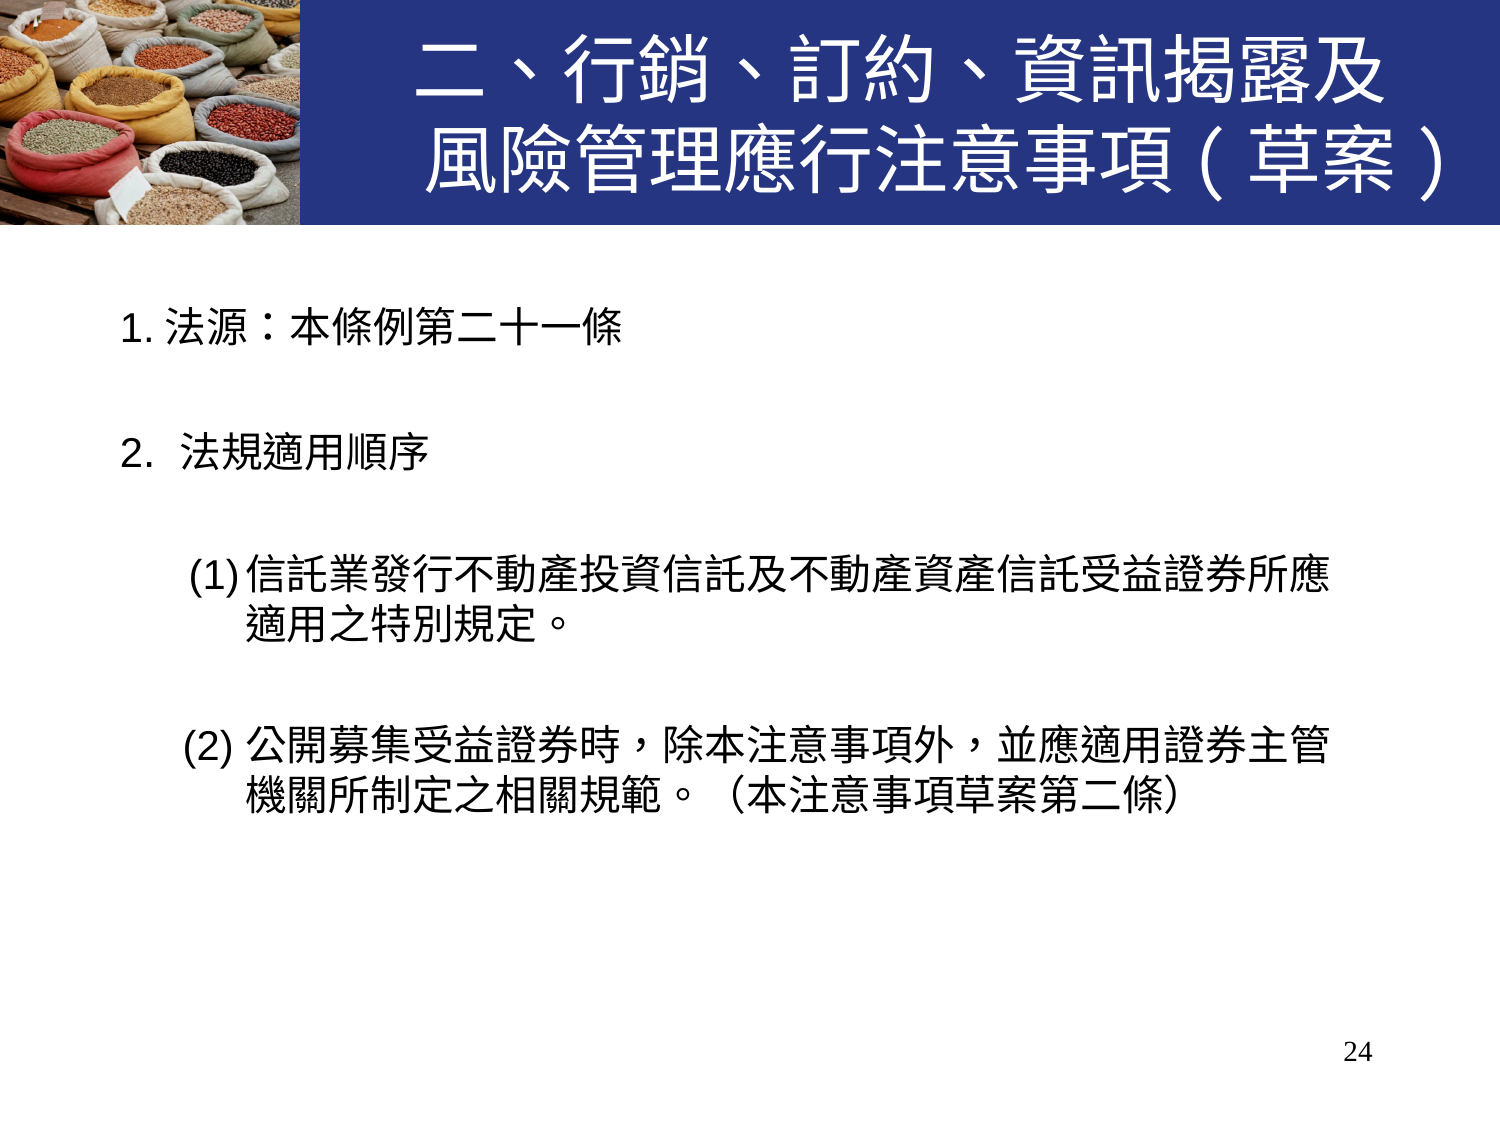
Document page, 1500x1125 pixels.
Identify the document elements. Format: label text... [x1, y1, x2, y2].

picture [0, 0, 300, 225]
list 1.法源：本條例第二十一條 2. 法規適用順序 (1) 信託業發行不動產投資信託及不動產資產信託受益證券所應適用之特別規定。 (2) 公開募集受益證券時，除本注意事項外，並應適用證券主管機關所制定之相關規範。（本注意事項草案第二條） [104, 293, 1380, 956]
title 二、行銷、訂約、資訊揭露及 風險管理應行注意事項(草案) [300, 0, 1500, 225]
